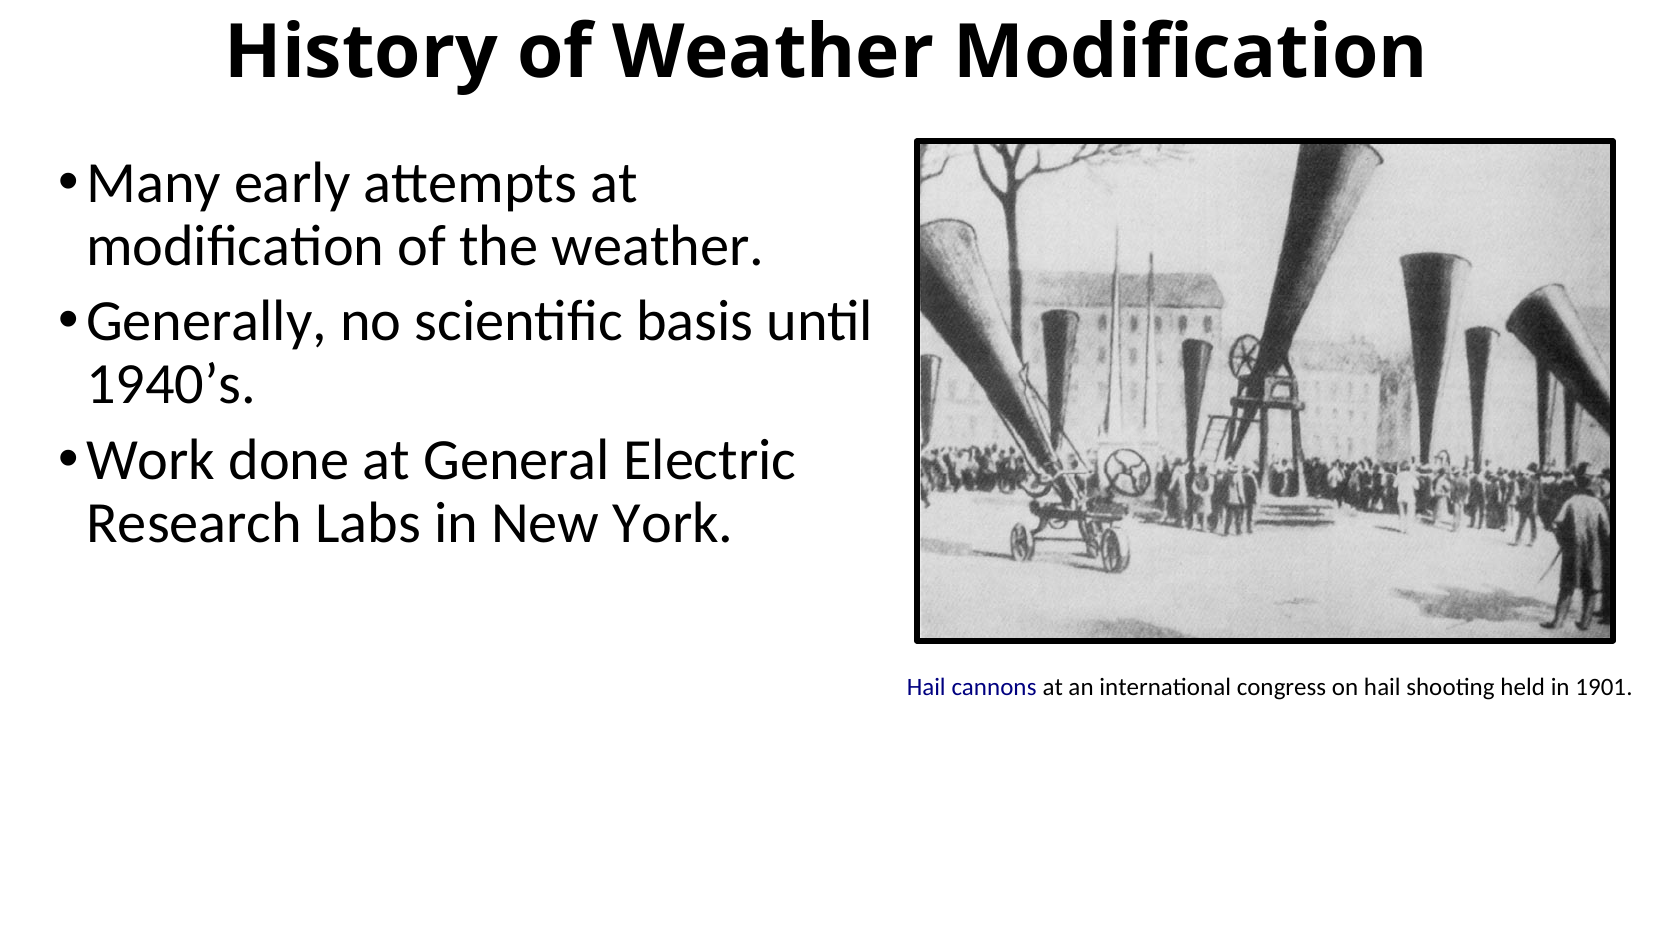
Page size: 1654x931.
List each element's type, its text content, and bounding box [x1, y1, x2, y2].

picture [919, 144, 1610, 638]
list Many early attempts at modification of the weather. Generally, no scientific basis until 1940’s. Work done at General Electric Research Labs in New York. [43, 144, 918, 747]
title History of Weather Modification [0, 0, 1654, 106]
text_box Hail cannons at an international congress on hail shooting held in 1901. [892, 663, 1654, 709]
